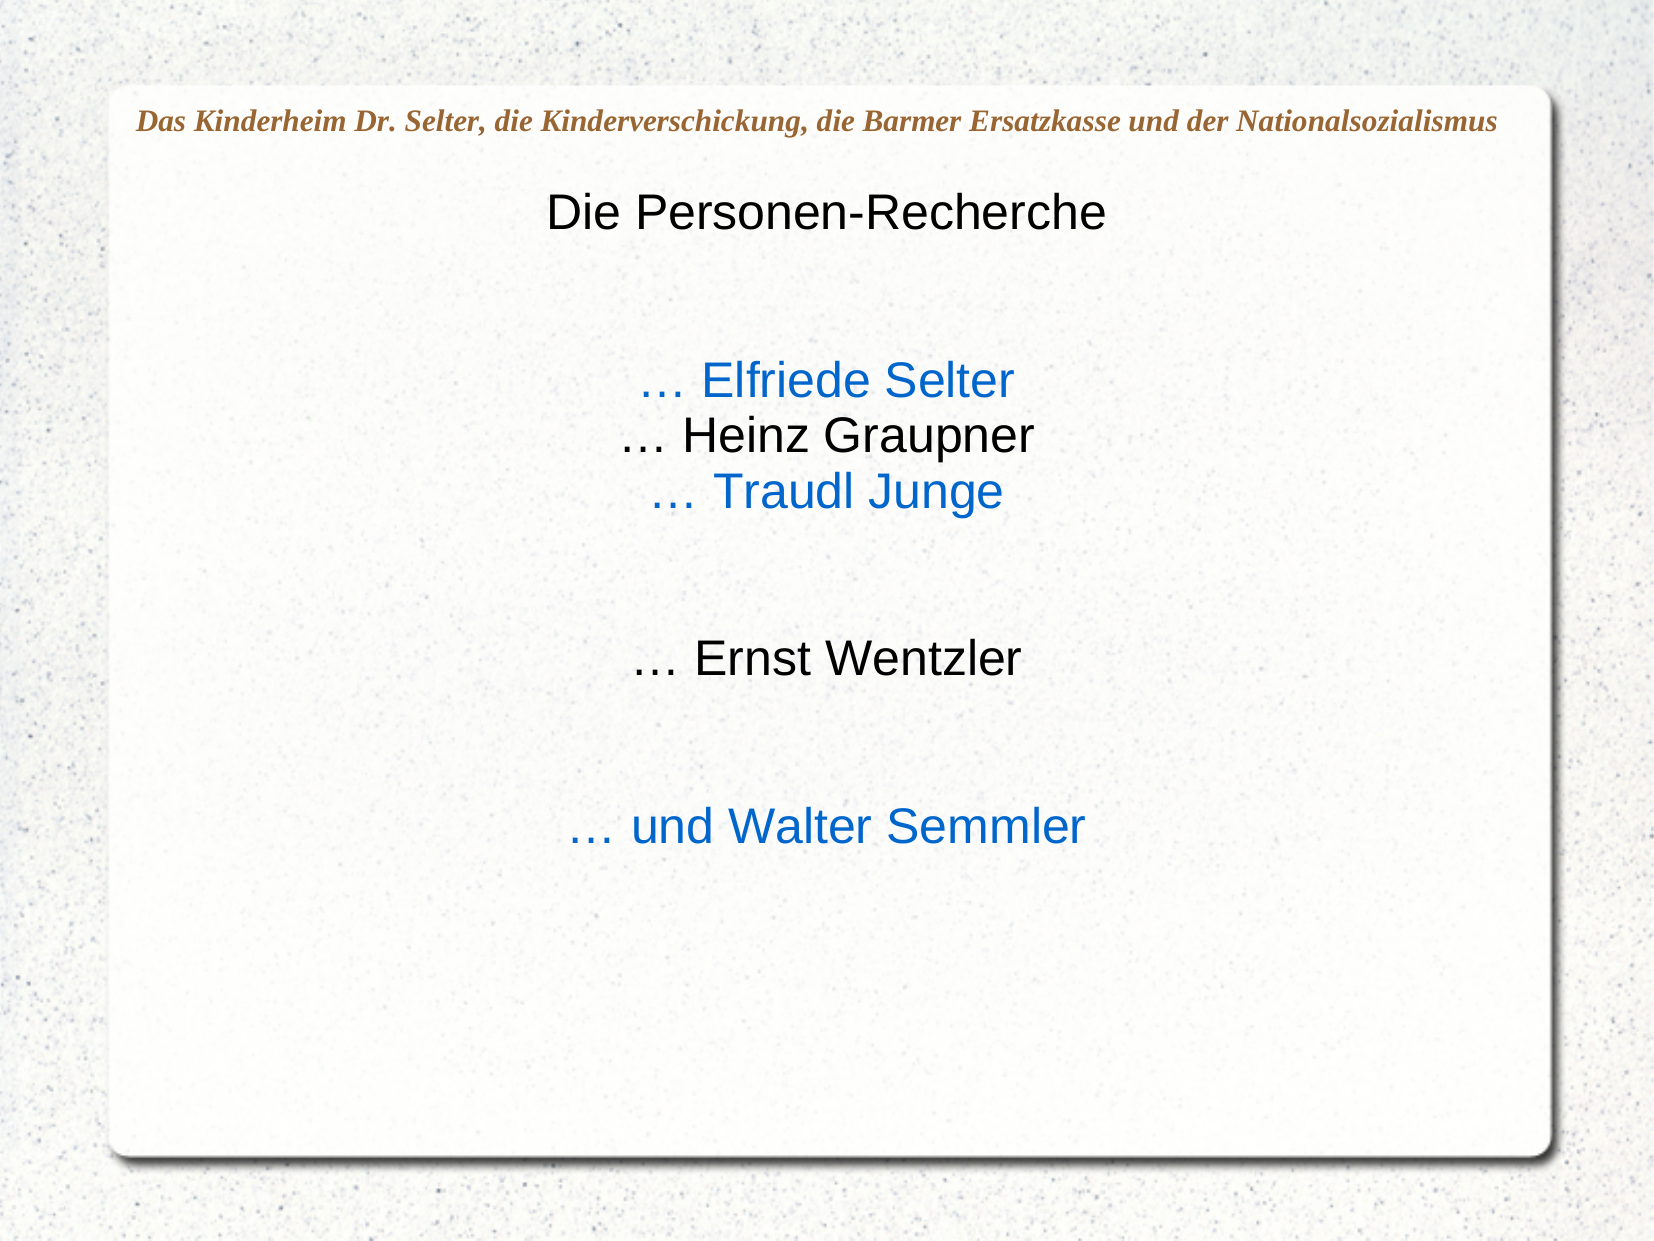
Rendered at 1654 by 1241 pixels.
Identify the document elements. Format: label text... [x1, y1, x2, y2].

subtitle Die Personen-Recherche … Elfriede Selter … Heinz Graupner … Traudl Junge … Ernst Wentzler … und Walter Semmler [0, 0, 1654, 1241]
